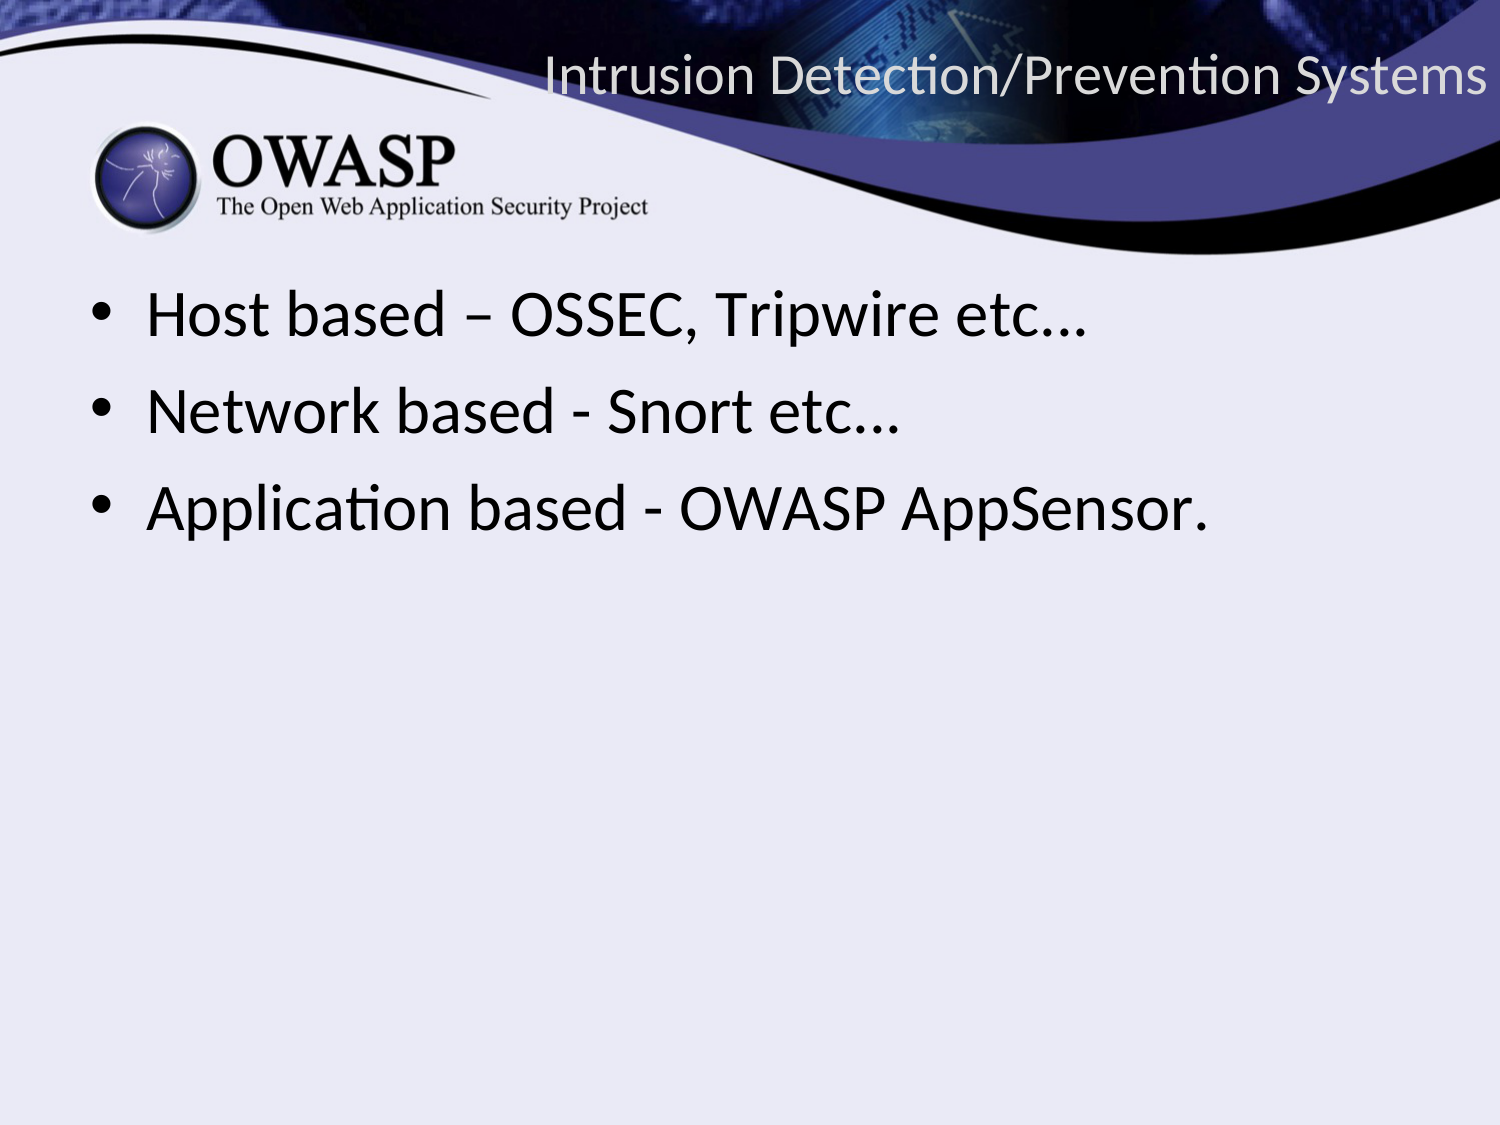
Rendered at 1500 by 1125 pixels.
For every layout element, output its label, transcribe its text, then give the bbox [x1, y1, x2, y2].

title Intrusion Detection/Prevention Systems [522, 0, 1500, 149]
list Host based – OSSEC, Tripwire etc... Network based - Snort etc... Application based - OWASP AppSensor. [75, 262, 1426, 1018]
picture [0, 0, 1500, 1125]
